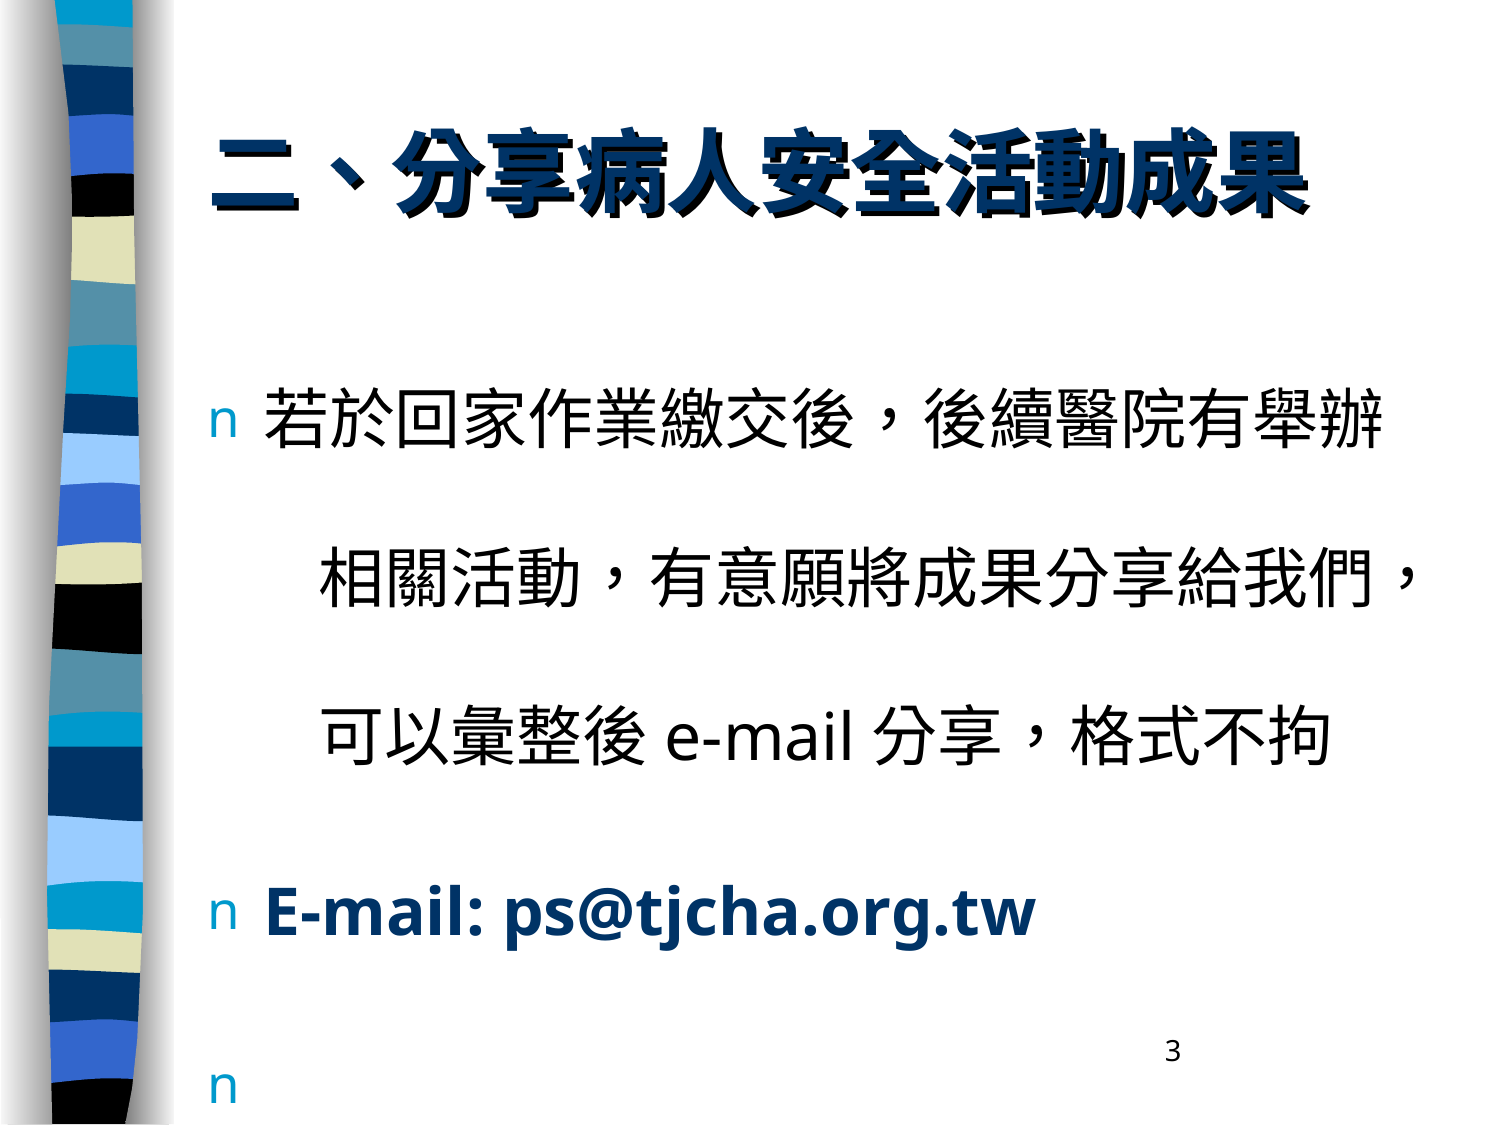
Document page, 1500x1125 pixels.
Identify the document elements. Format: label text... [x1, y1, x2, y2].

title 二、分享病人安全活動成果 [192, 75, 1468, 263]
list 若於回家作業繳交後，後續醫院有舉辦相關活動，有意願將成果分享給我們，可以彙整後e-mail分享，格式不拘 E-mail: ps@tjcha.org.tw [192, 290, 1459, 966]
text_box [1149, 1025, 1463, 1101]
